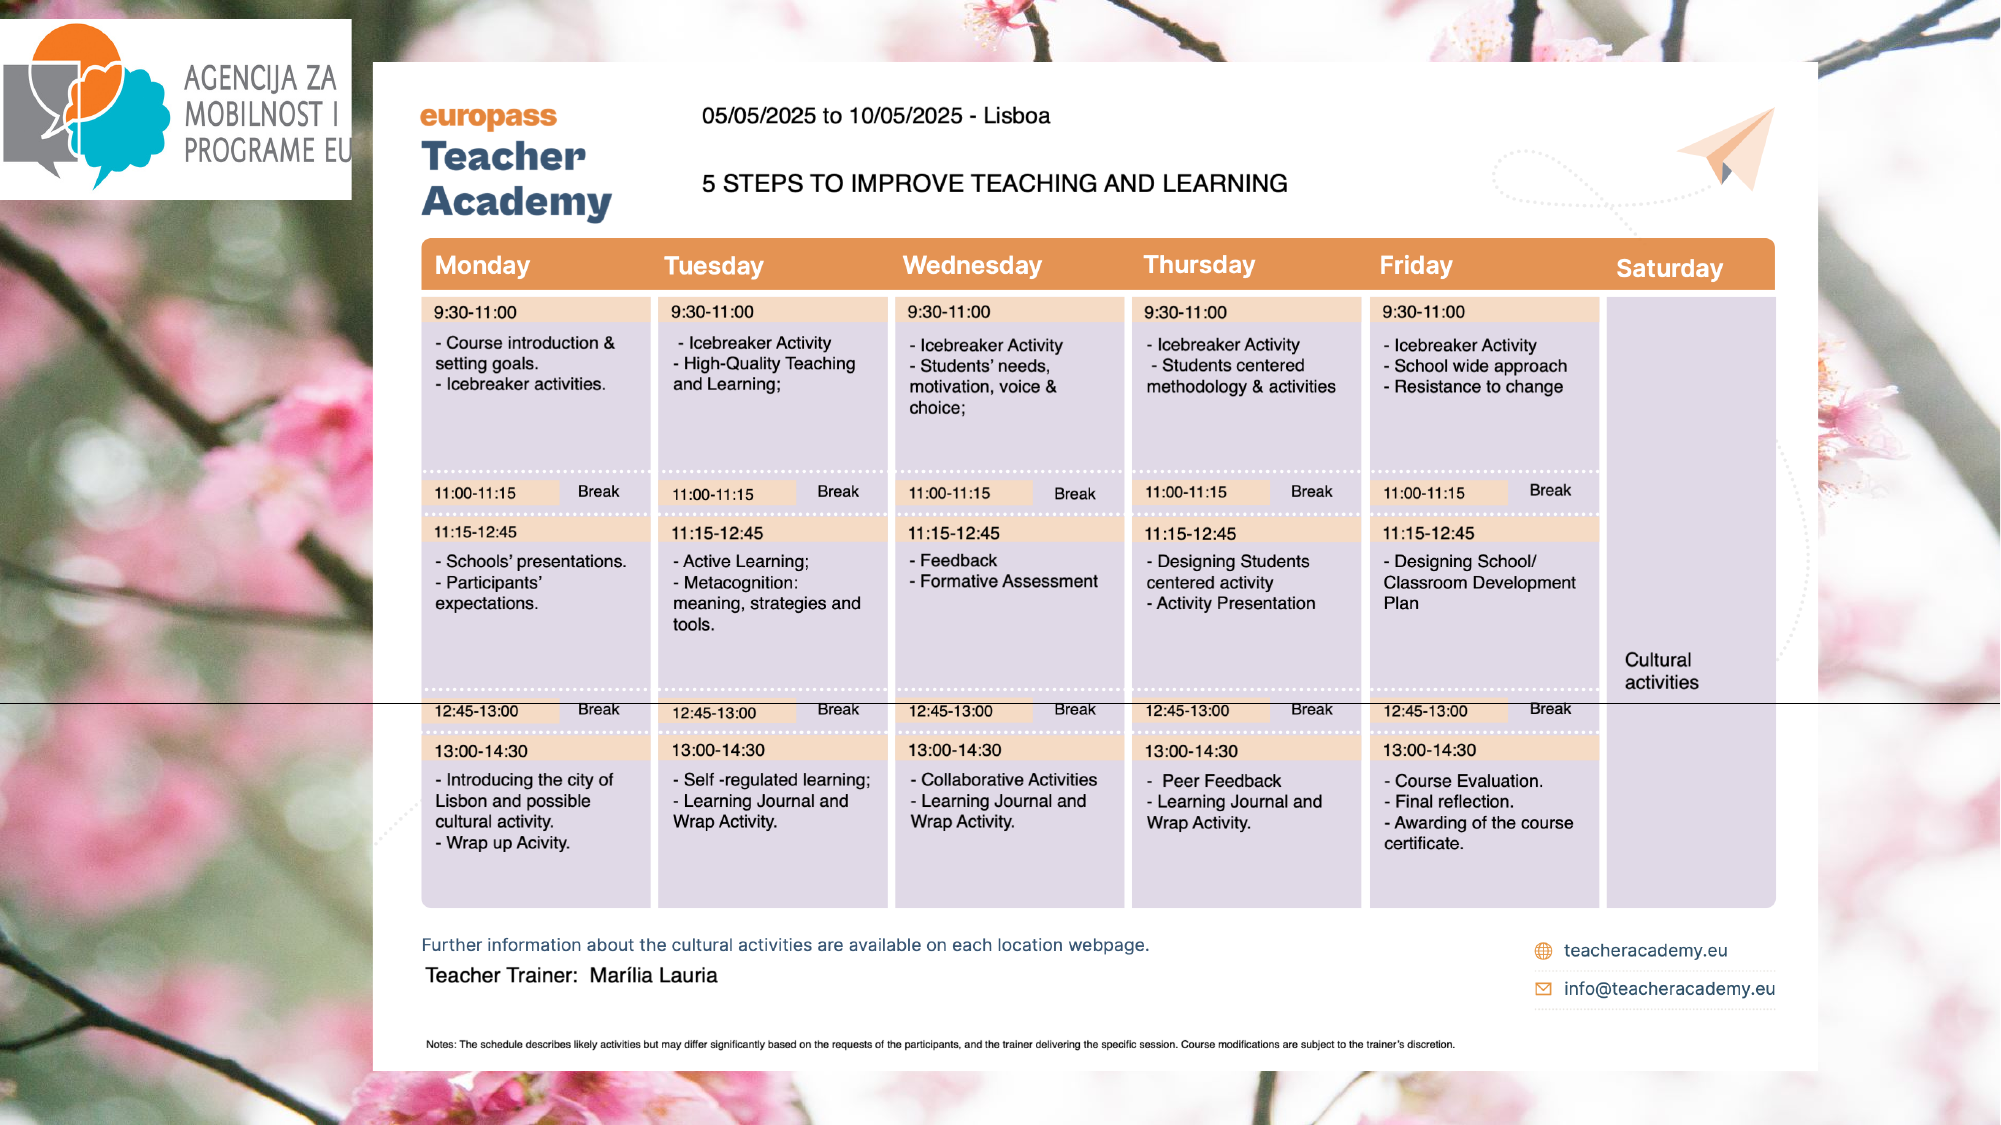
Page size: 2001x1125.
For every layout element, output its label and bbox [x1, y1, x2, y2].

picture [0, 704, 2000, 1125]
text_box [0, 19, 352, 200]
picture [0, 0, 2000, 703]
